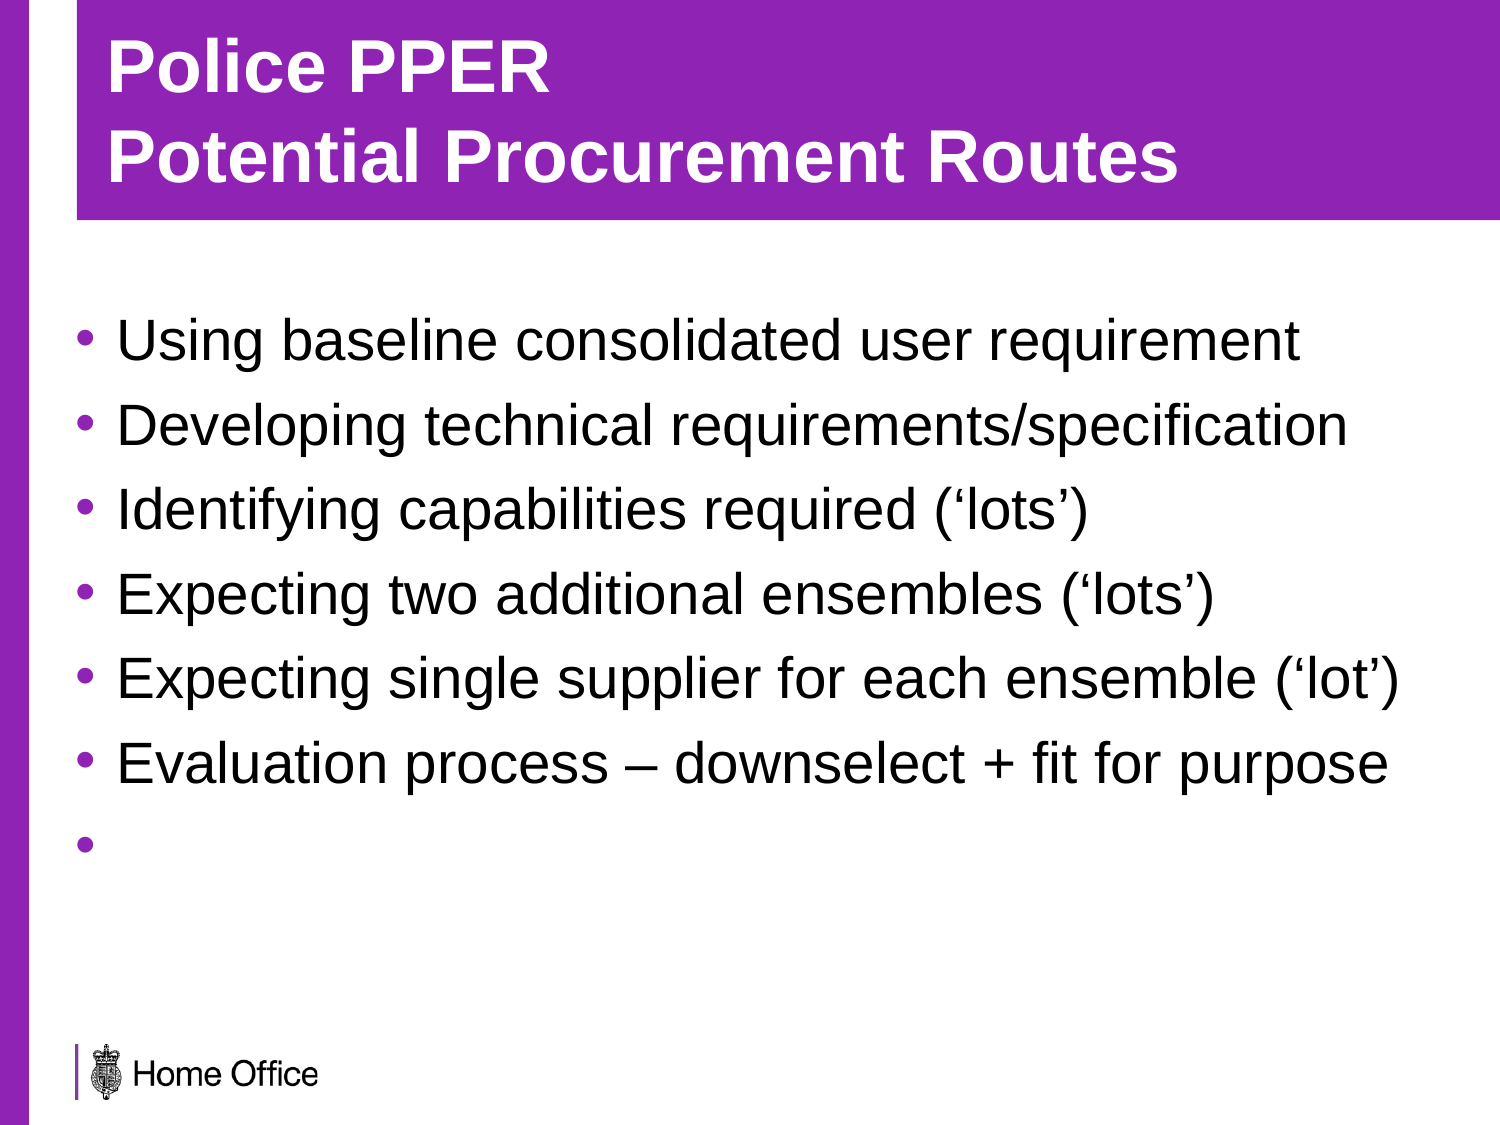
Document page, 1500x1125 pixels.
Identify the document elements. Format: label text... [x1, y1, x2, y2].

title Police PPER Potential Procurement Routes [76, 0, 1500, 221]
list Using baseline consolidated user requirement Developing technical requirements/specification Identifying capabilities required (‘lots’) Expecting two additional ensembles (‘lots’) Expecting single supplier for each ensemble (‘lot’) Evaluation process – downselect + fit for purpose [75, 302, 1483, 1005]
